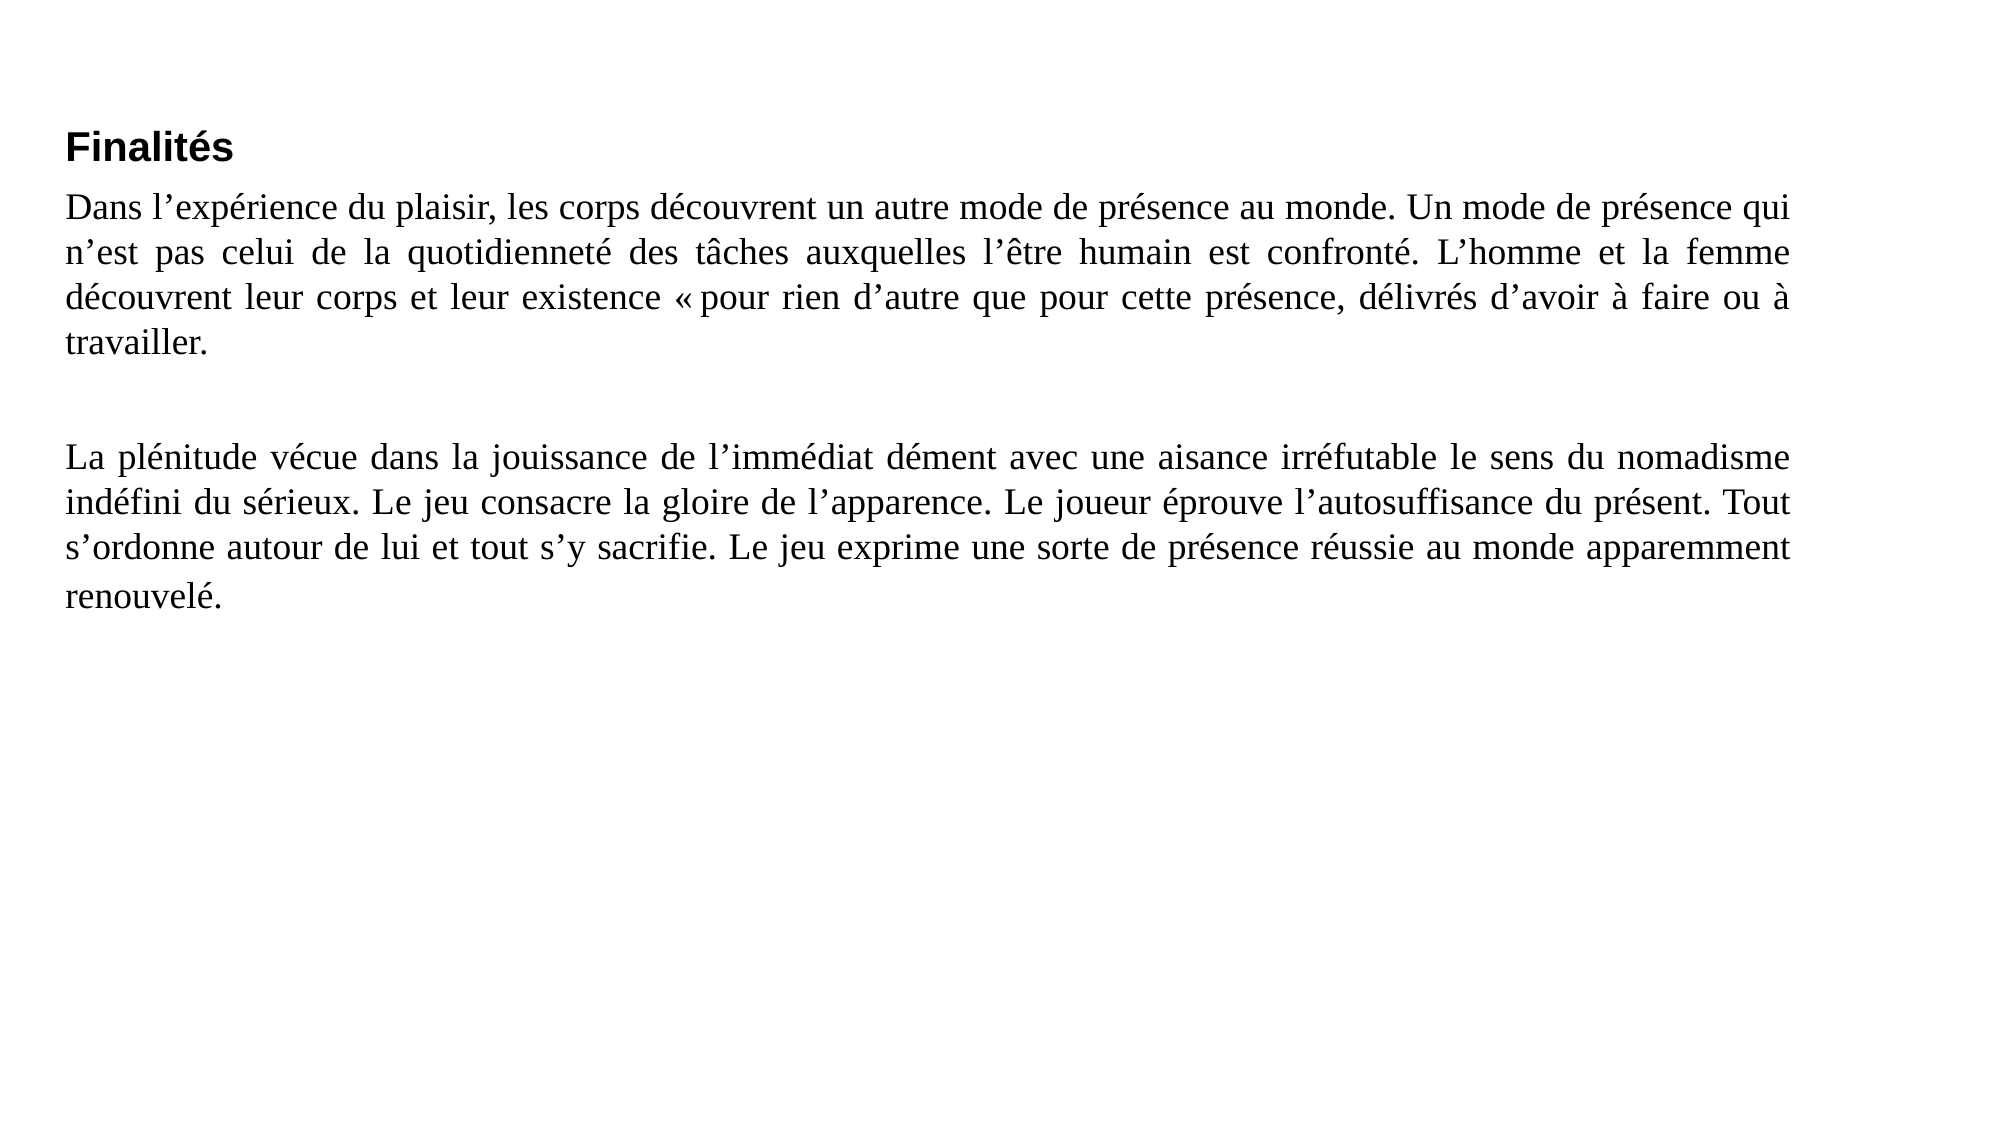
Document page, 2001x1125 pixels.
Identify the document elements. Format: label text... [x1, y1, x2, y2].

text_box Finalités Dans l’expérience du plaisir, les corps découvrent un autre mode de présence au monde. Un mode de présence qui n’est pas celui de la quotidienneté des tâches auxquelles l’être humain est confronté. L’homme et la femme découvrent leur corps et leur existence « pour rien d’autre que pour cette présence, délivrés d’avoir à faire ou à travailler. La plénitude vécue dans la jouissance de l’immédiat dément avec une aisance irréfutable le sens du nomadisme indéfini du sérieux. Le jeu consacre la gloire de l’apparence. Le joueur éprouve l’autosuffisance du présent. Tout s’ordonne autour de lui et tout s’y sacrifie. Le jeu exprime une sorte de présence réussie au monde apparemment renouvelé. [50, 112, 1855, 668]
